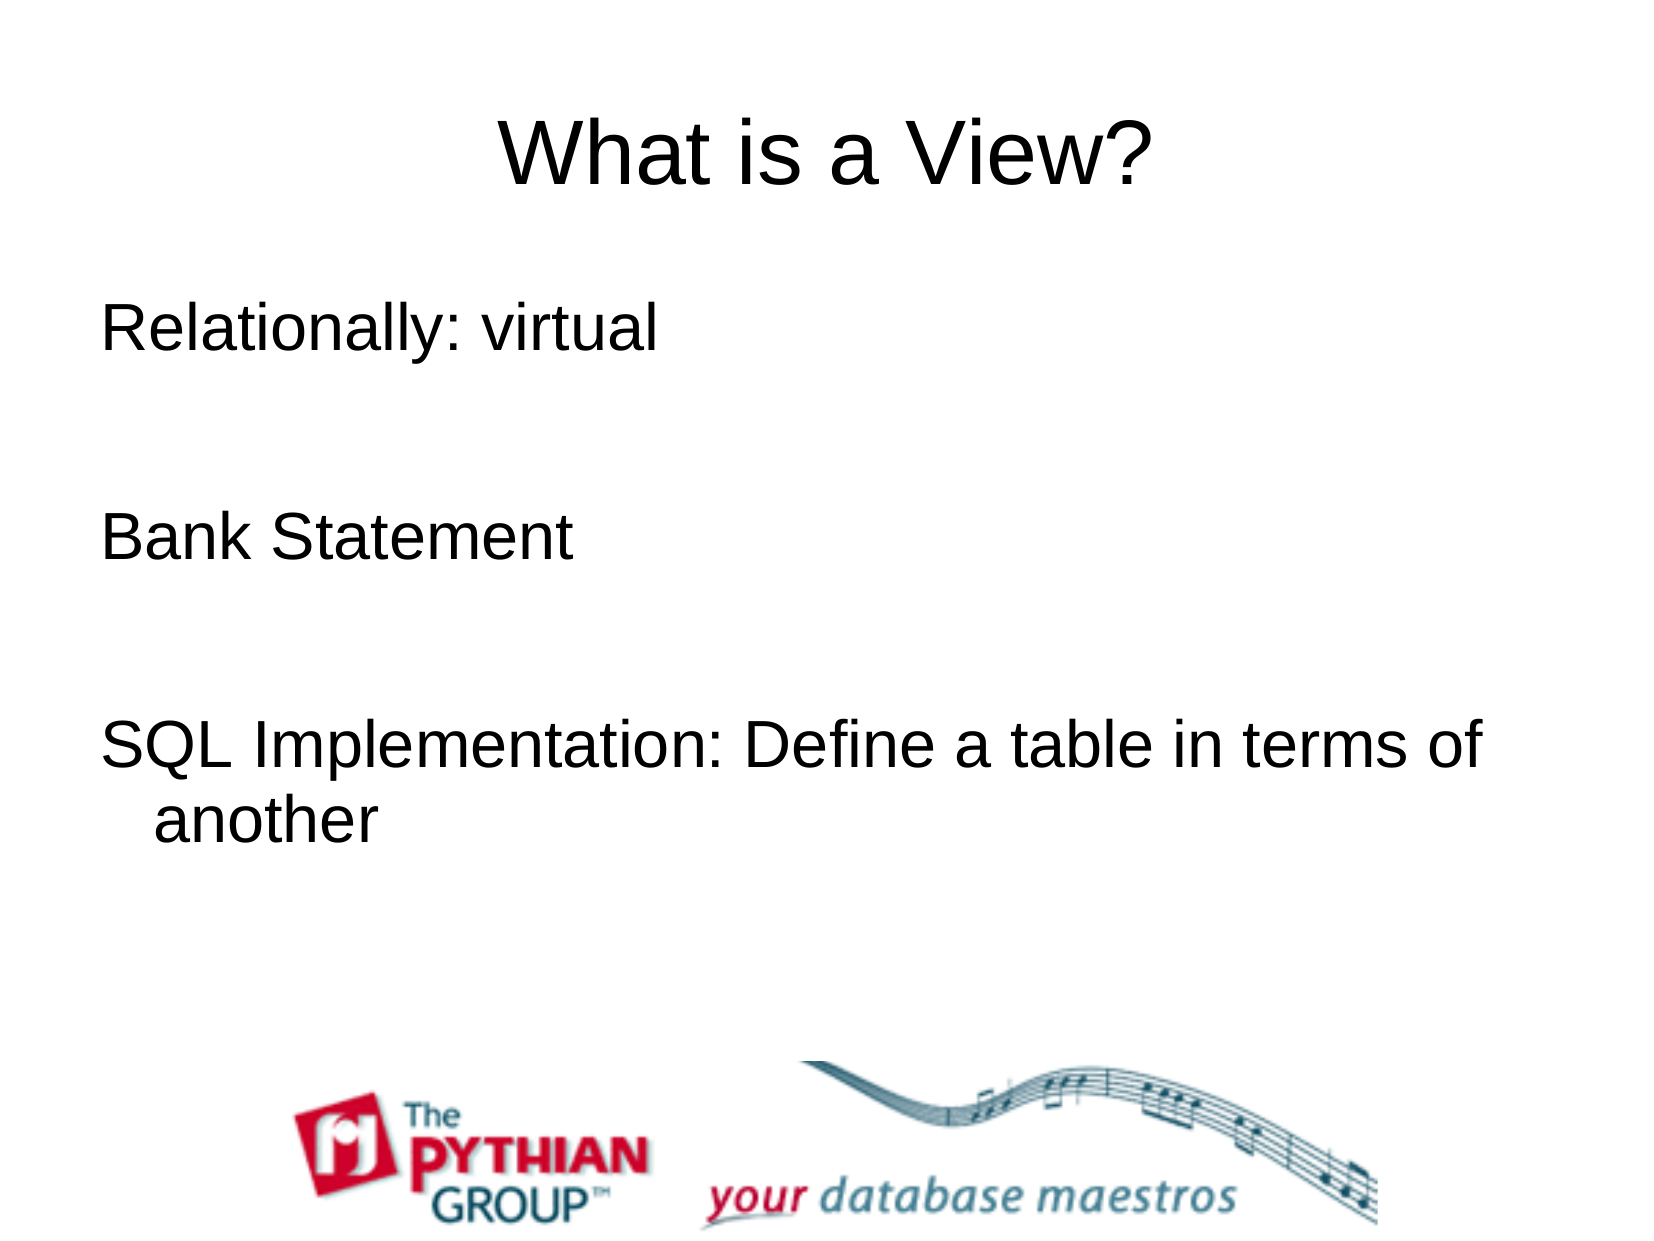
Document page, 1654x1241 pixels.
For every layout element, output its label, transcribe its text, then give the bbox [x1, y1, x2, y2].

list Relationally: virtual Bank Statement SQL Implementation: Define a table in terms of another [82, 290, 1571, 1109]
title What is a View? [82, 49, 1571, 257]
picture [266, 1109, 1378, 1241]
